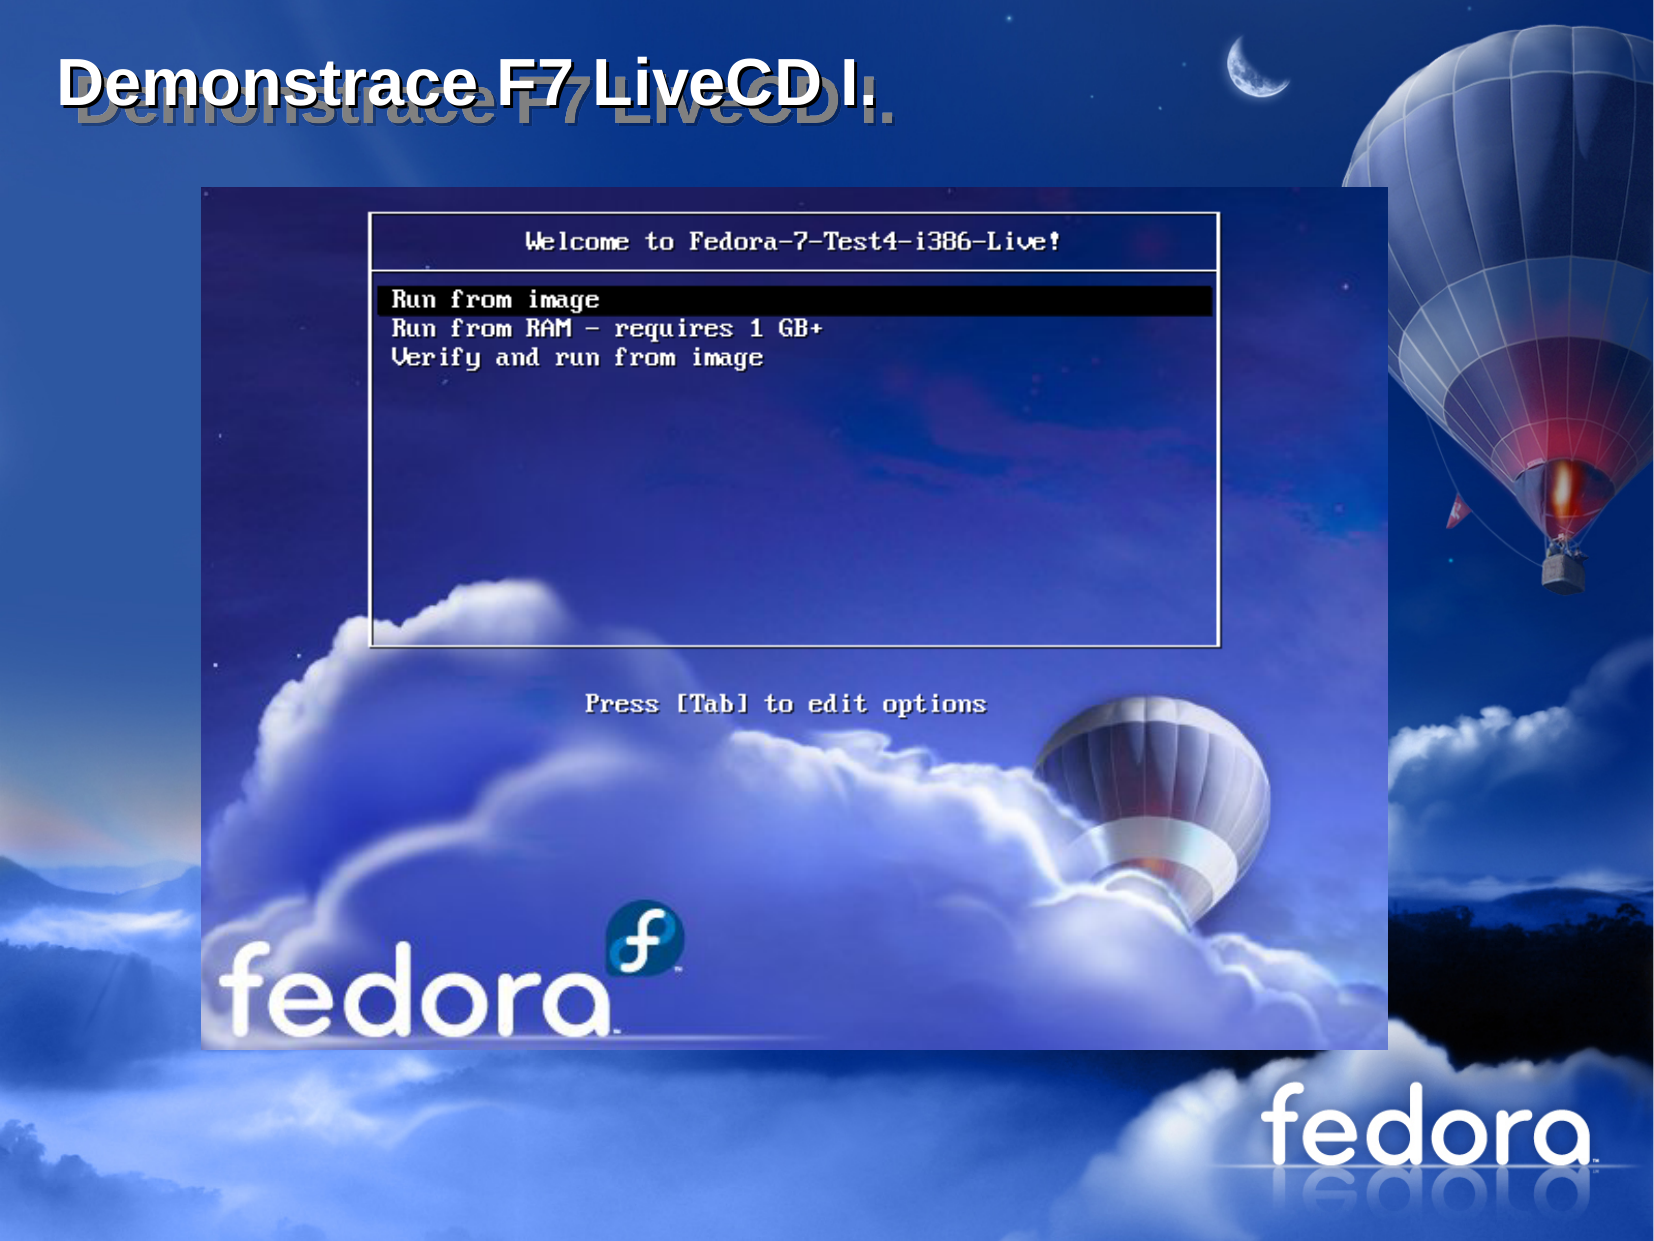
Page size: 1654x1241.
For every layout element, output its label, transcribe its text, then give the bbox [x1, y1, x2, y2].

text_box Demonstrace F7 LiveCD I. [41, 37, 1613, 154]
picture [0, 0, 1654, 1241]
